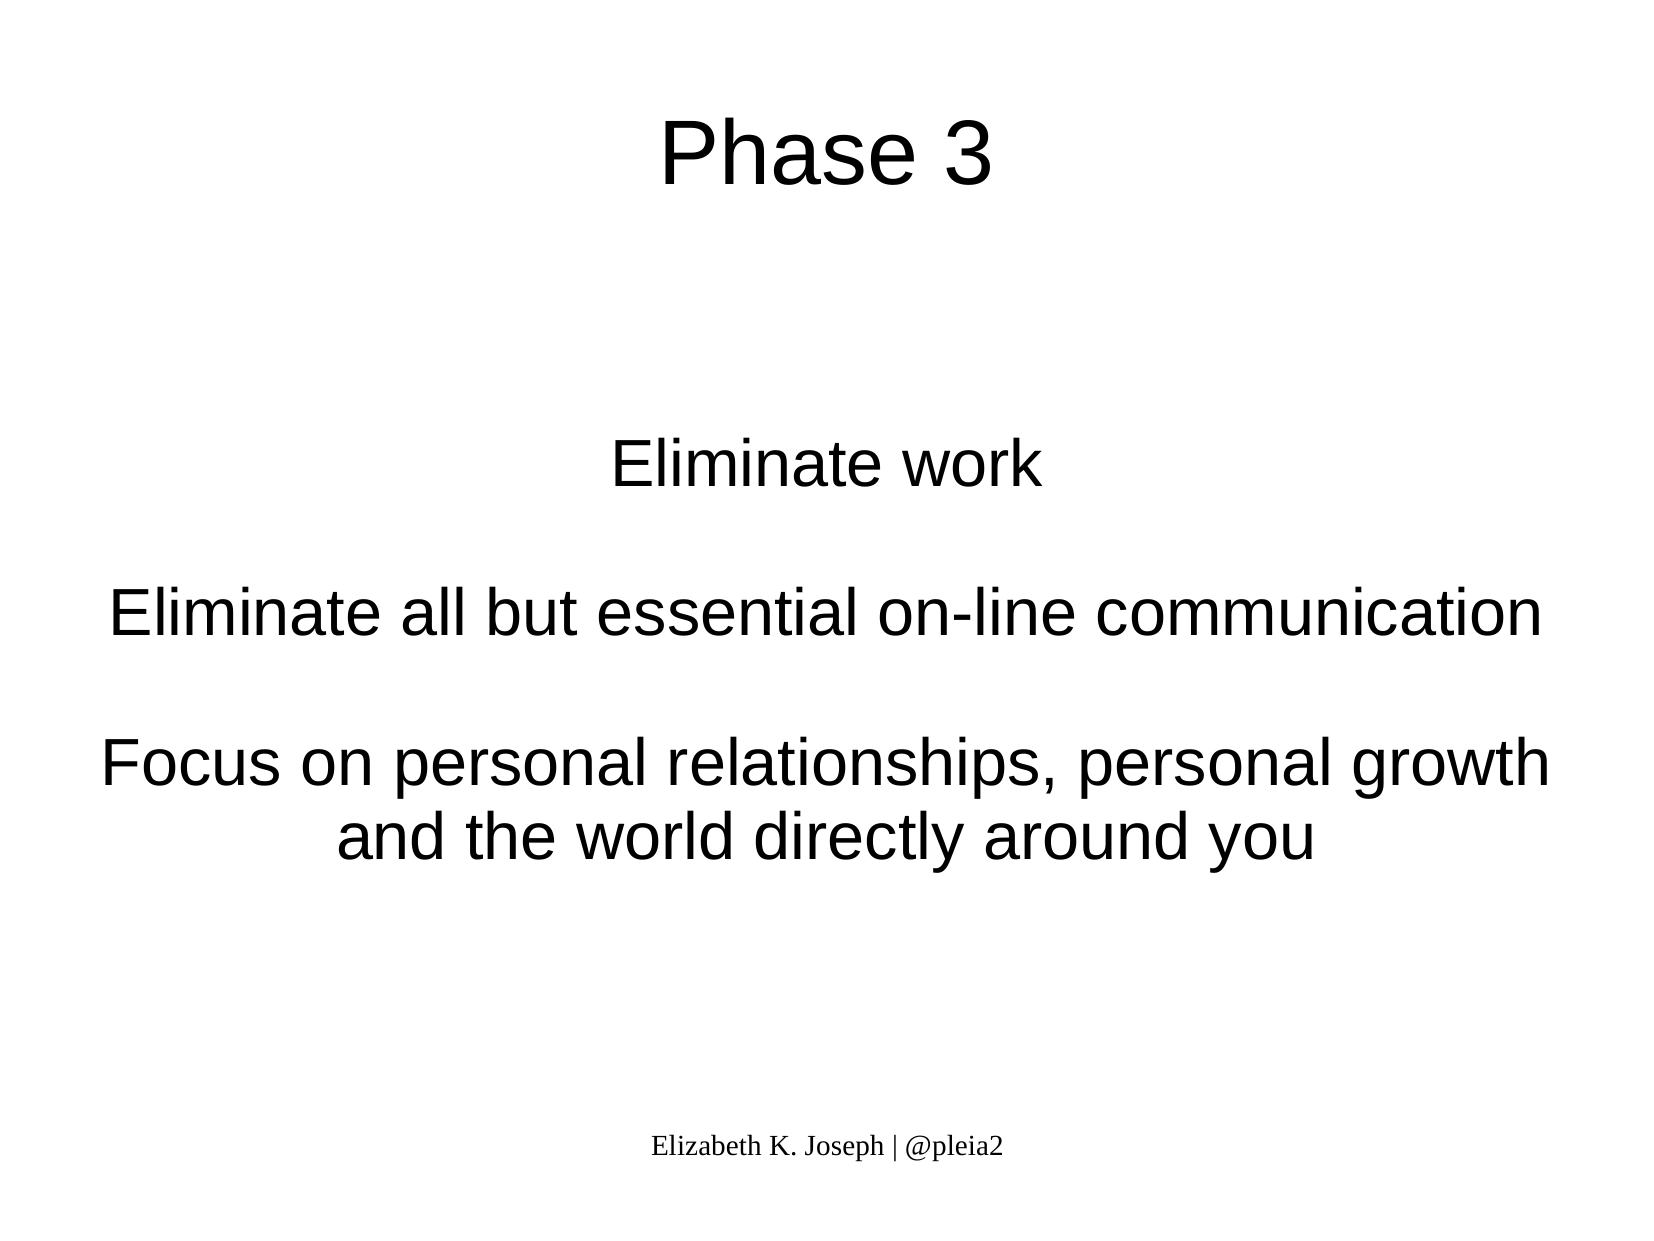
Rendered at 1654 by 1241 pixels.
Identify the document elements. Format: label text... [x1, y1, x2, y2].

title Phase 3 [82, 49, 1571, 257]
subtitle Eliminate work Eliminate all but essential on-line communication Focus on personal relationships, personal growth and the world directly around you [82, 290, 1571, 1010]
